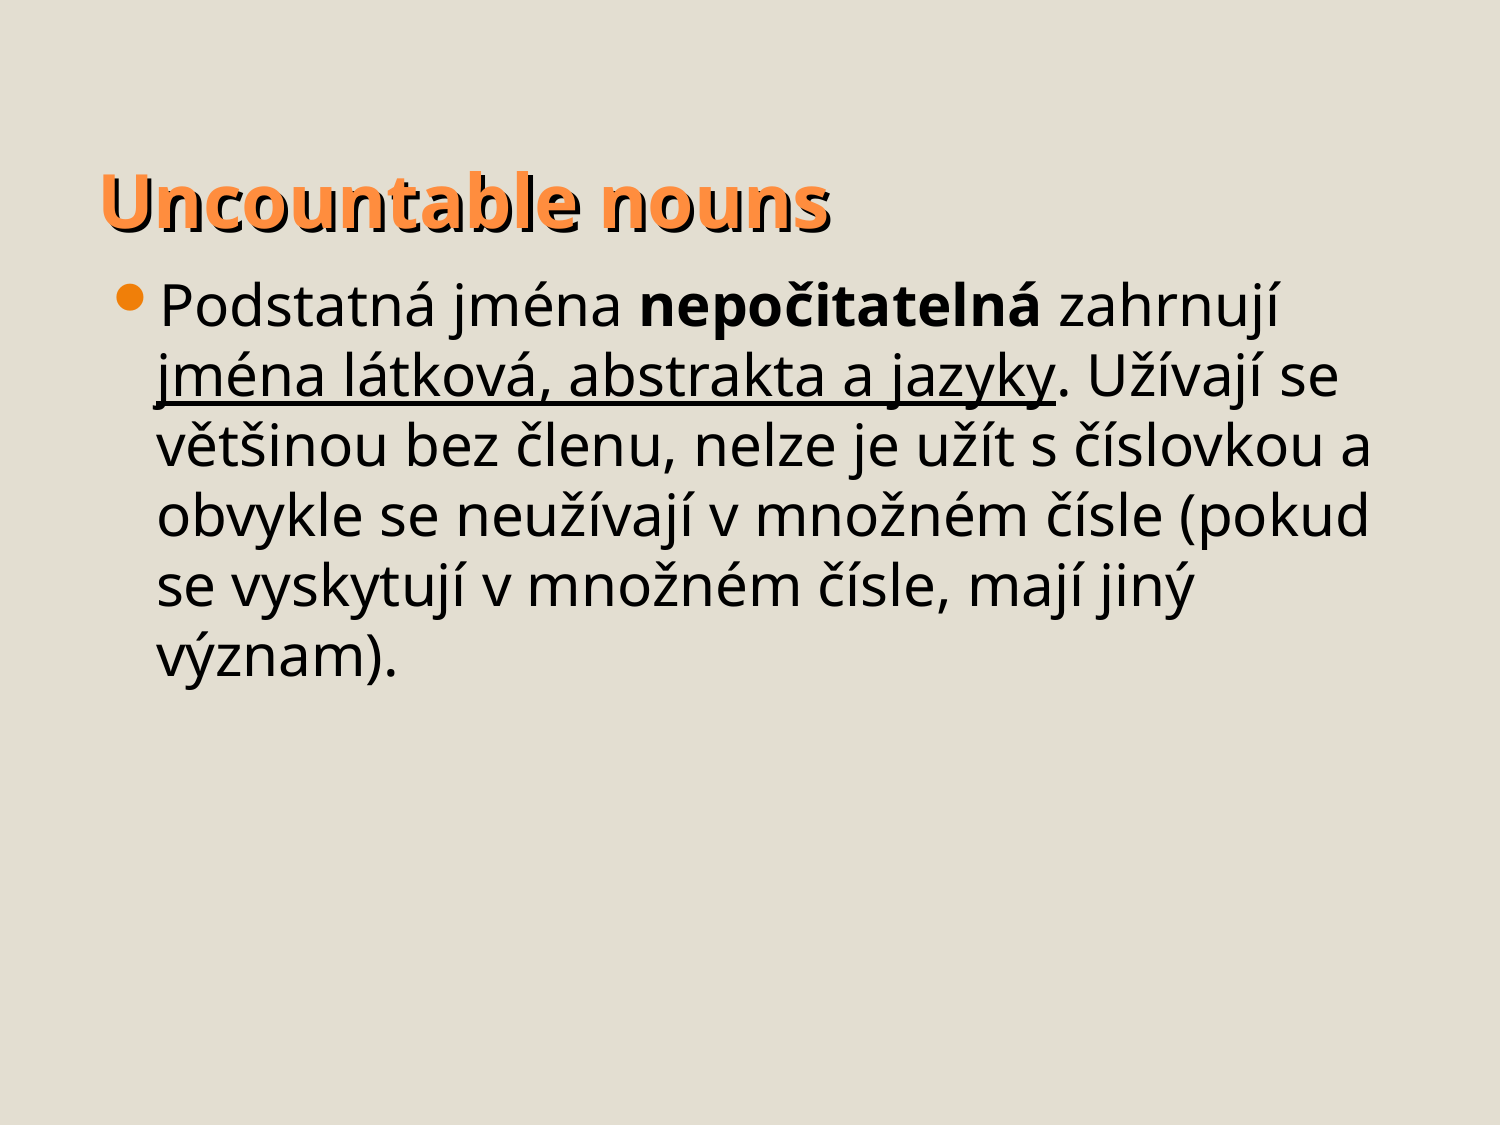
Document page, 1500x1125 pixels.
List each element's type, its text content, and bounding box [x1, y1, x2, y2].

title Uncountable nouns [82, 78, 1426, 251]
list Podstatná jména nepočitatelná zahrnují jména látková, abstrakta a jazyky. Užívají se většinou bez členu, nelze je užít s číslovkou a obvykle se neužívají v množném čísle (pokud se vyskytují v množném čísle, mají jiný význam). [82, 253, 1426, 941]
